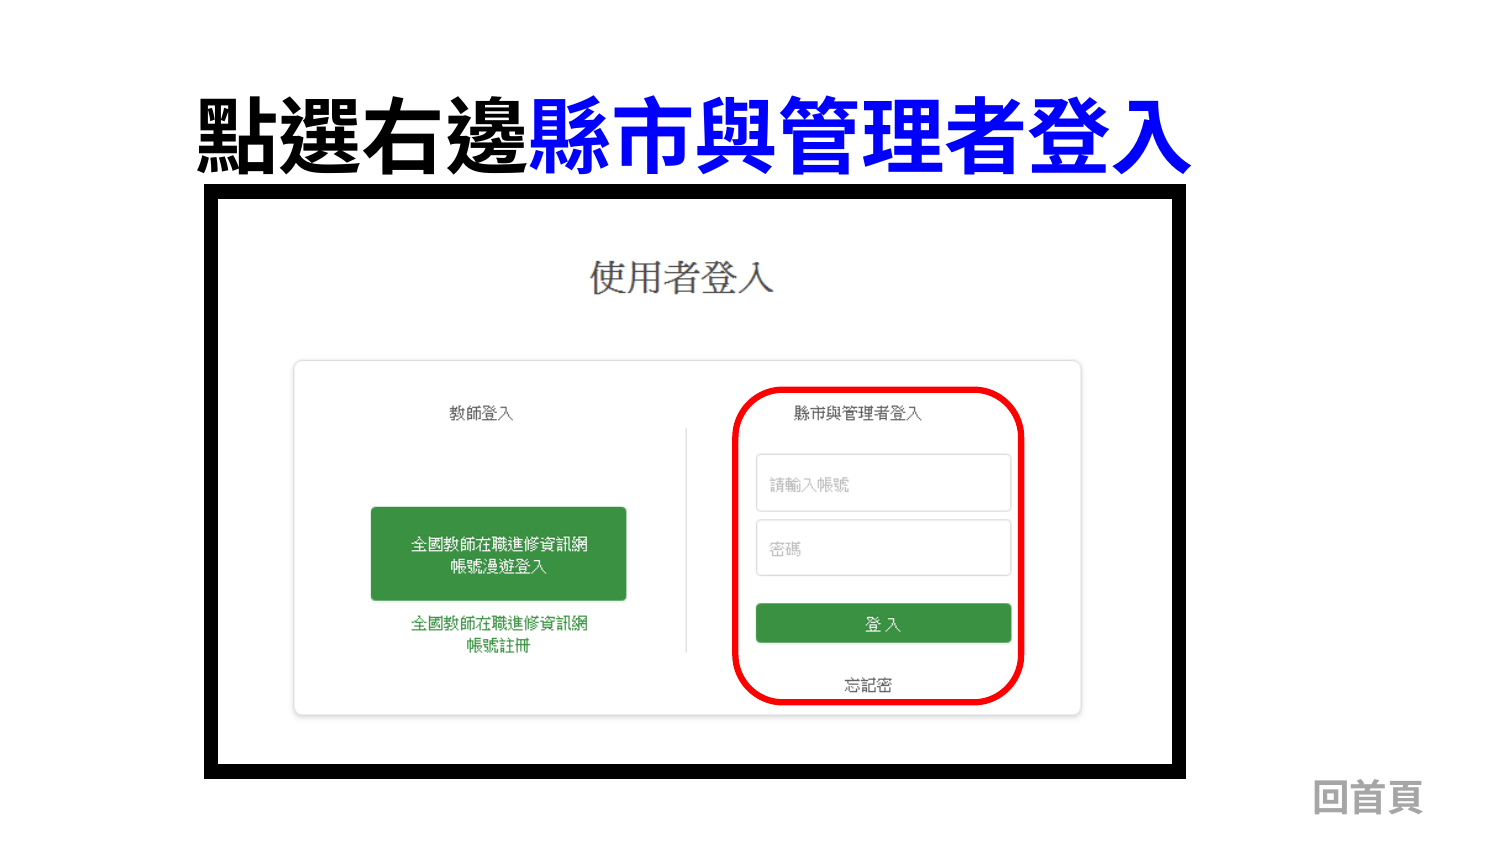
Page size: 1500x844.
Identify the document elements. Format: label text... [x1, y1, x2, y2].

picture [218, 198, 1172, 765]
title 點選右邊縣市與管理者登入 [166, 76, 1224, 175]
